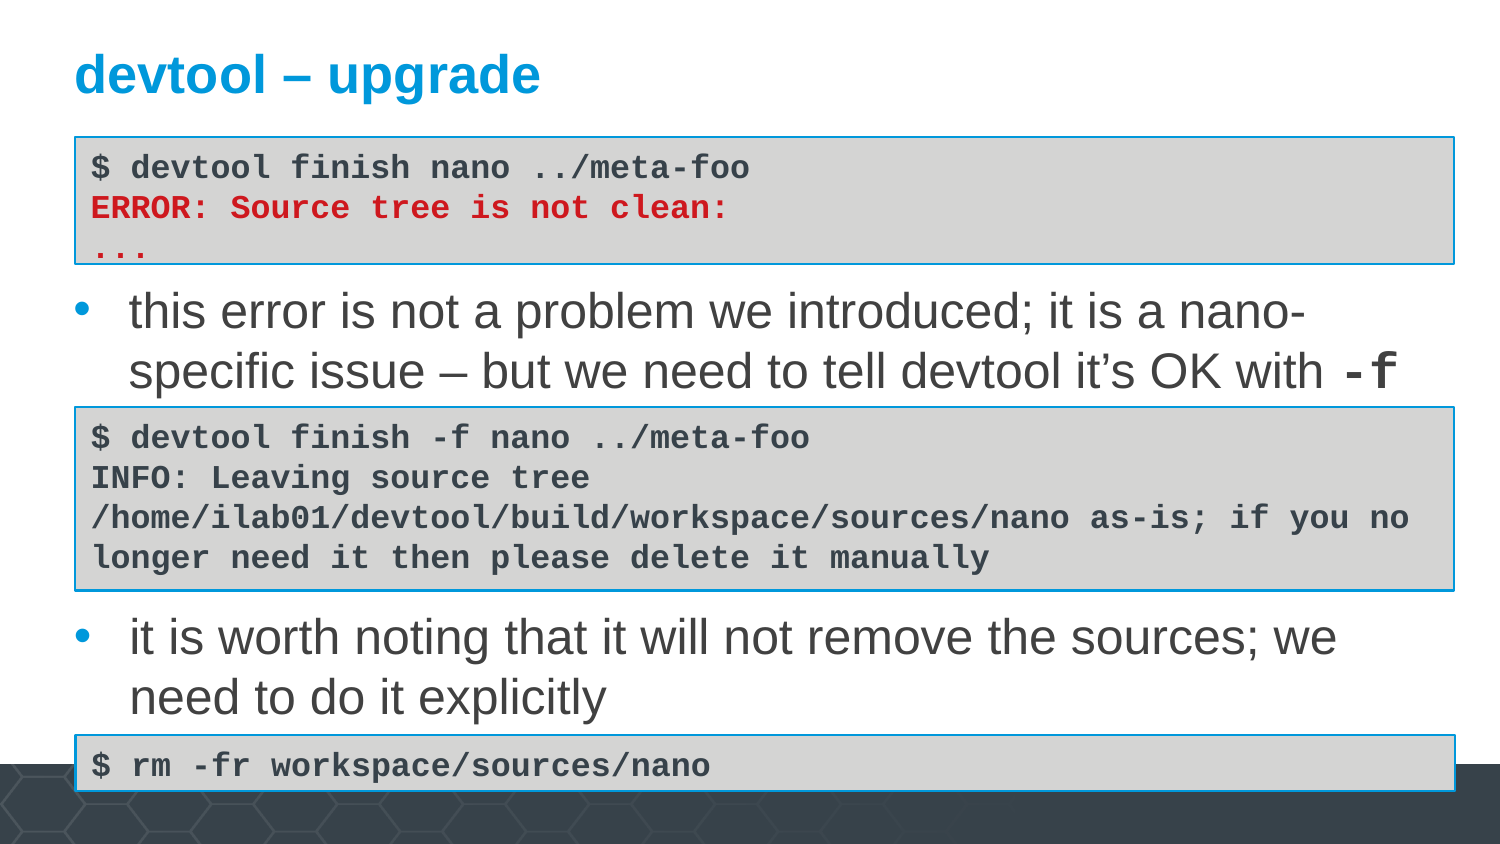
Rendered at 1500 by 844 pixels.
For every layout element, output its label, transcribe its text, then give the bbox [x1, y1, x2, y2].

text_box it is worth noting that it will not remove the sources; we need to do it explicitly [73, 604, 1423, 747]
text_box $ devtool finish nano ../meta-foo ERROR: Source tree is not clean: ... [74, 136, 1455, 264]
text_box $ devtool finish -f nano ../meta-foo INFO: Leaving source tree /home/ilab01/devtool/build/workspace/sources/nano as-is; if you no longer need it then please delete it manually [74, 407, 1455, 591]
text_box $ rm -fr workspace/sources/nano [75, 734, 1455, 792]
picture [0, 0, 1500, 844]
text_box this error is not a problem we introduced; it is a nano-specific issue – but we need to tell devtool it’s OK with -f [72, 278, 1422, 434]
text_box devtool – upgrade [74, 50, 1424, 136]
